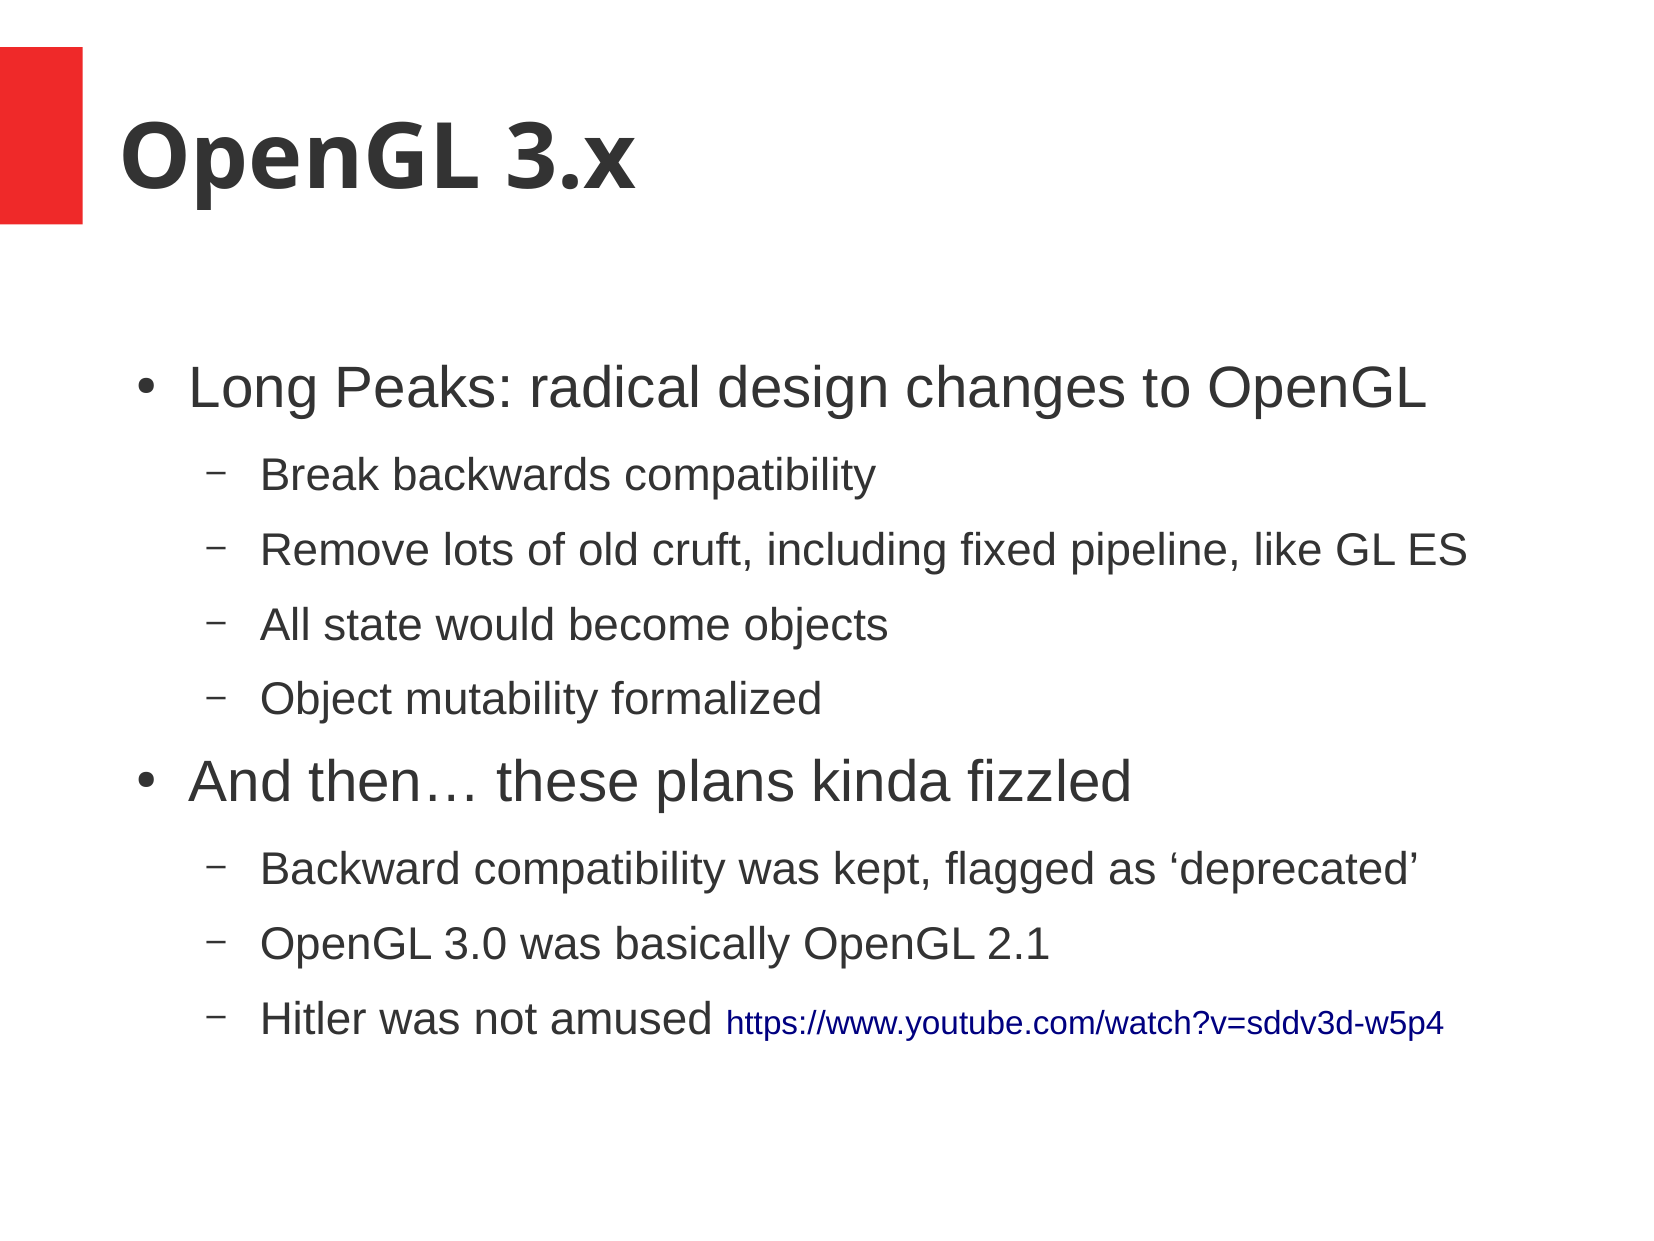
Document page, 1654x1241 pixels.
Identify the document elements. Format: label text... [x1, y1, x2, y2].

title OpenGL 3.x [118, 49, 1571, 257]
list Long Peaks: radical design changes to OpenGL Break backwards compatibility Remove lots of old cruft, including fixed pipeline, like GL ES All state would become objects Object mutability formalized And then… these plans kinda fizzled Backward compatibility was kept, flagged as ‘deprecated’ OpenGL 3.0 was basically OpenGL 2.1 Hitler was not amused https://www.youtube.com/watch?v=sddv3d-w5p4 [118, 354, 1536, 1074]
